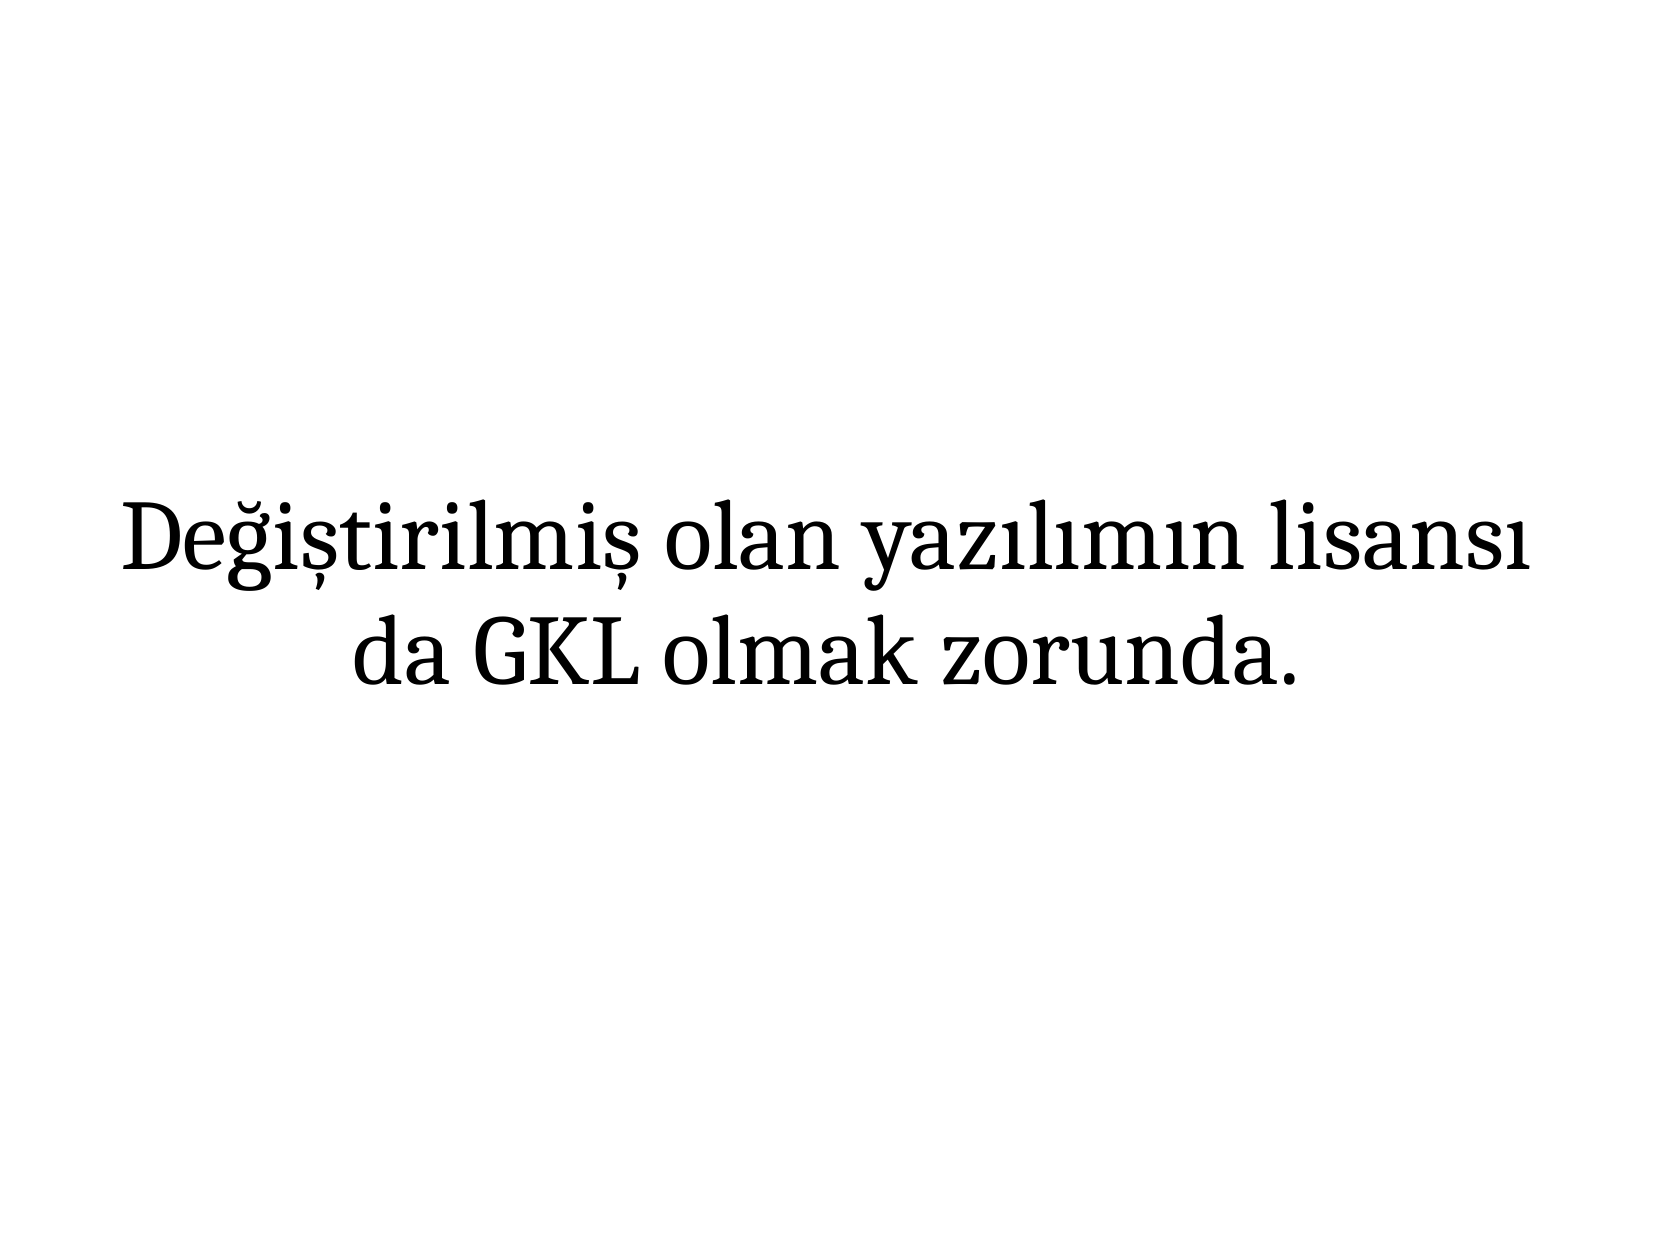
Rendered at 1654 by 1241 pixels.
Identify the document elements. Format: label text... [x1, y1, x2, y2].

title Değiştirilmiş olan yazılımın lisansı da GKL olmak zorunda. [82, 281, 1571, 908]
